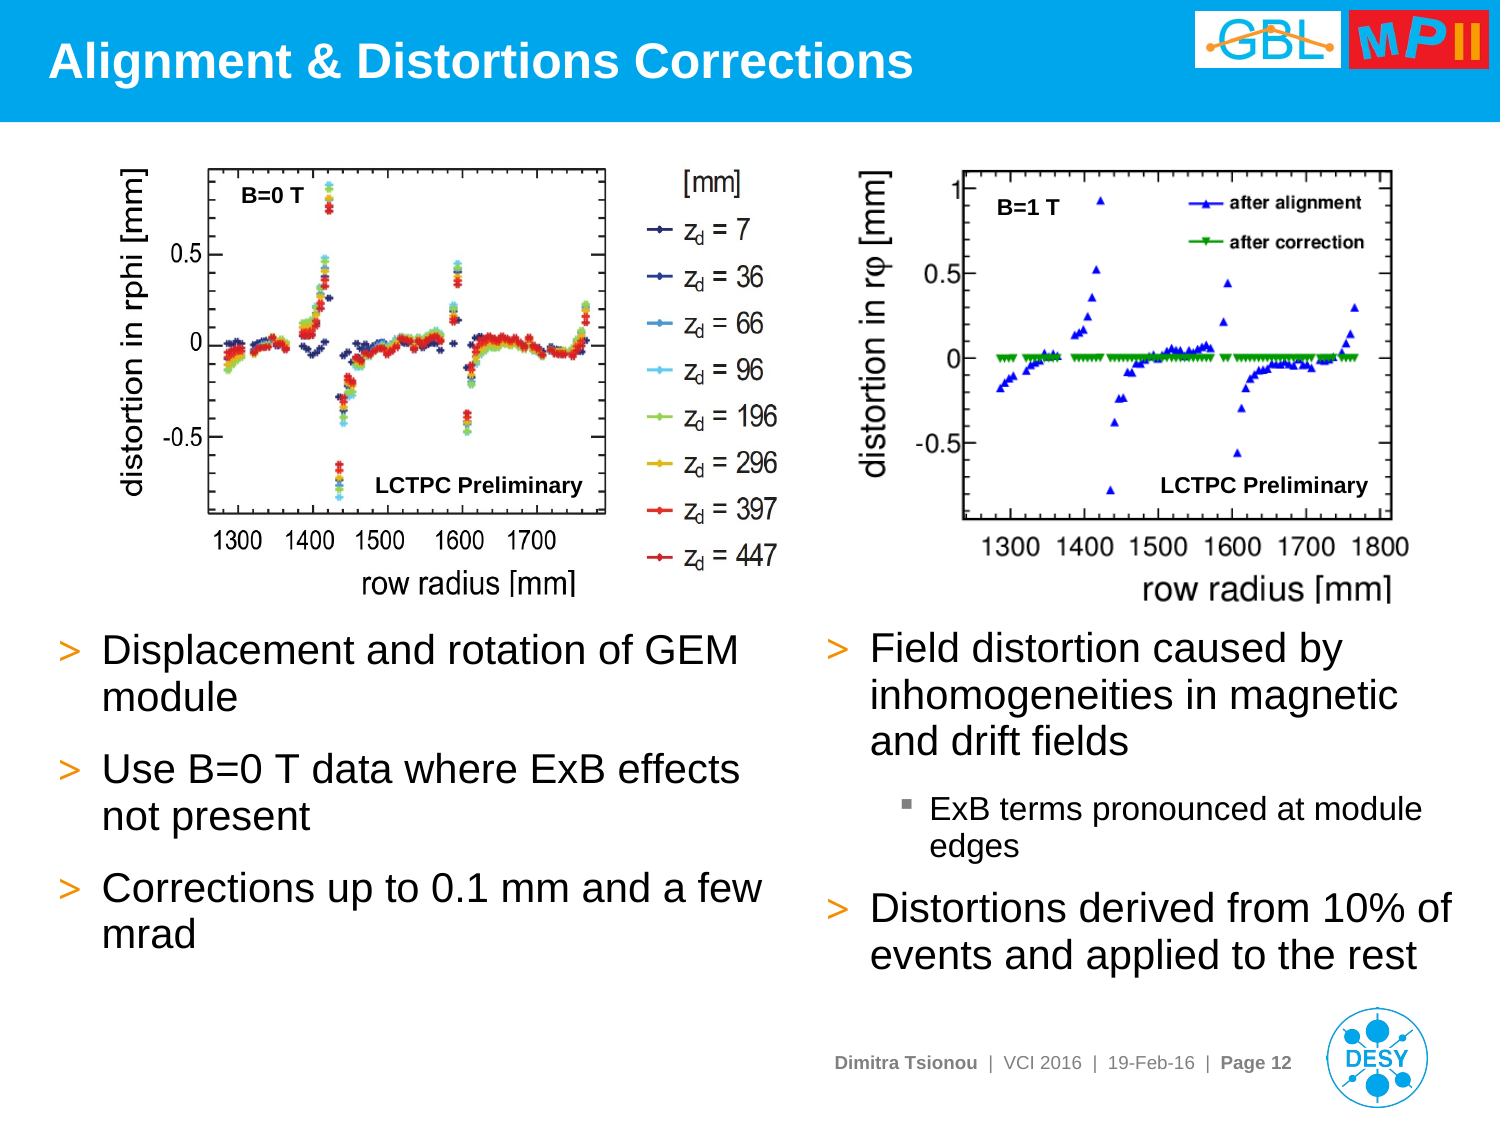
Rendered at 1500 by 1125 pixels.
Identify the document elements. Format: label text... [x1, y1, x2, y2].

list LCTPC Preliminary [317, 473, 598, 554]
picture [852, 162, 1414, 606]
list Displacement and rotation of GEM module Use B=0 T data where ExB effects not present Corrections up to 0.1 mm and a few mrad [58, 626, 780, 960]
picture [112, 150, 789, 607]
list Field distortion caused by inhomogeneities in magnetic and drift fields ExB terms pronounced at module edges Distortions derived from 10% of events and applied to the rest [826, 624, 1453, 981]
title Alignment & Distortions Corrections [47, 16, 1446, 107]
list LCTPC Preliminary [1103, 473, 1383, 554]
picture [1350, 11, 1488, 68]
list B=0 T [170, 183, 332, 219]
picture [1326, 1007, 1428, 1108]
list B=1 T [926, 194, 1087, 230]
picture [1196, 12, 1340, 67]
